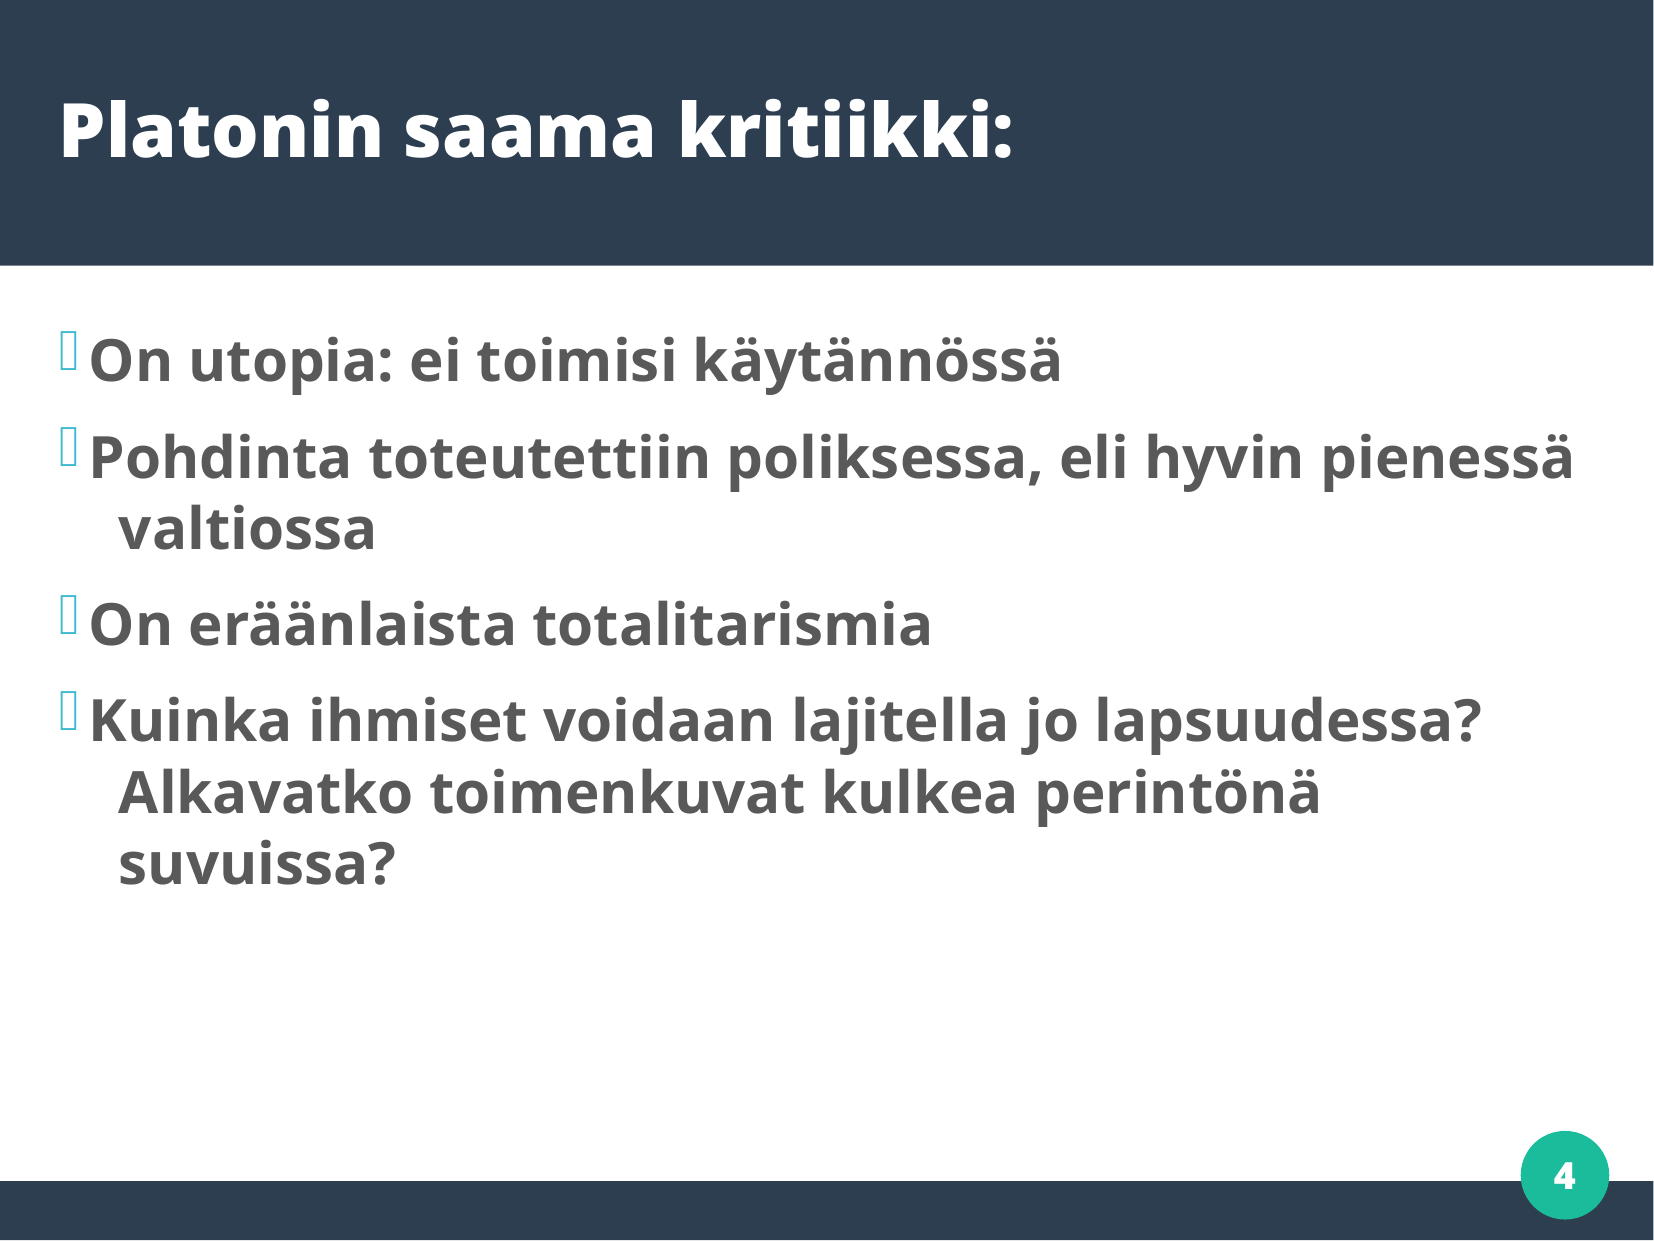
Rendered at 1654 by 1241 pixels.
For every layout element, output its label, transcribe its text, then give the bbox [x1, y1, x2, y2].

title Platonin saama kritiikki: [59, 49, 1595, 207]
list On utopia: ei toimisi käytännössä Pohdinta toteutettiin poliksessa, eli hyvin pienessä valtiossa On eräänlaista totalitarismia Kuinka ihmiset voidaan lajitella jo lapsuudessa? Alkavatko toimenkuvat kulkea perintönä suvuissa? [59, 324, 1595, 1152]
